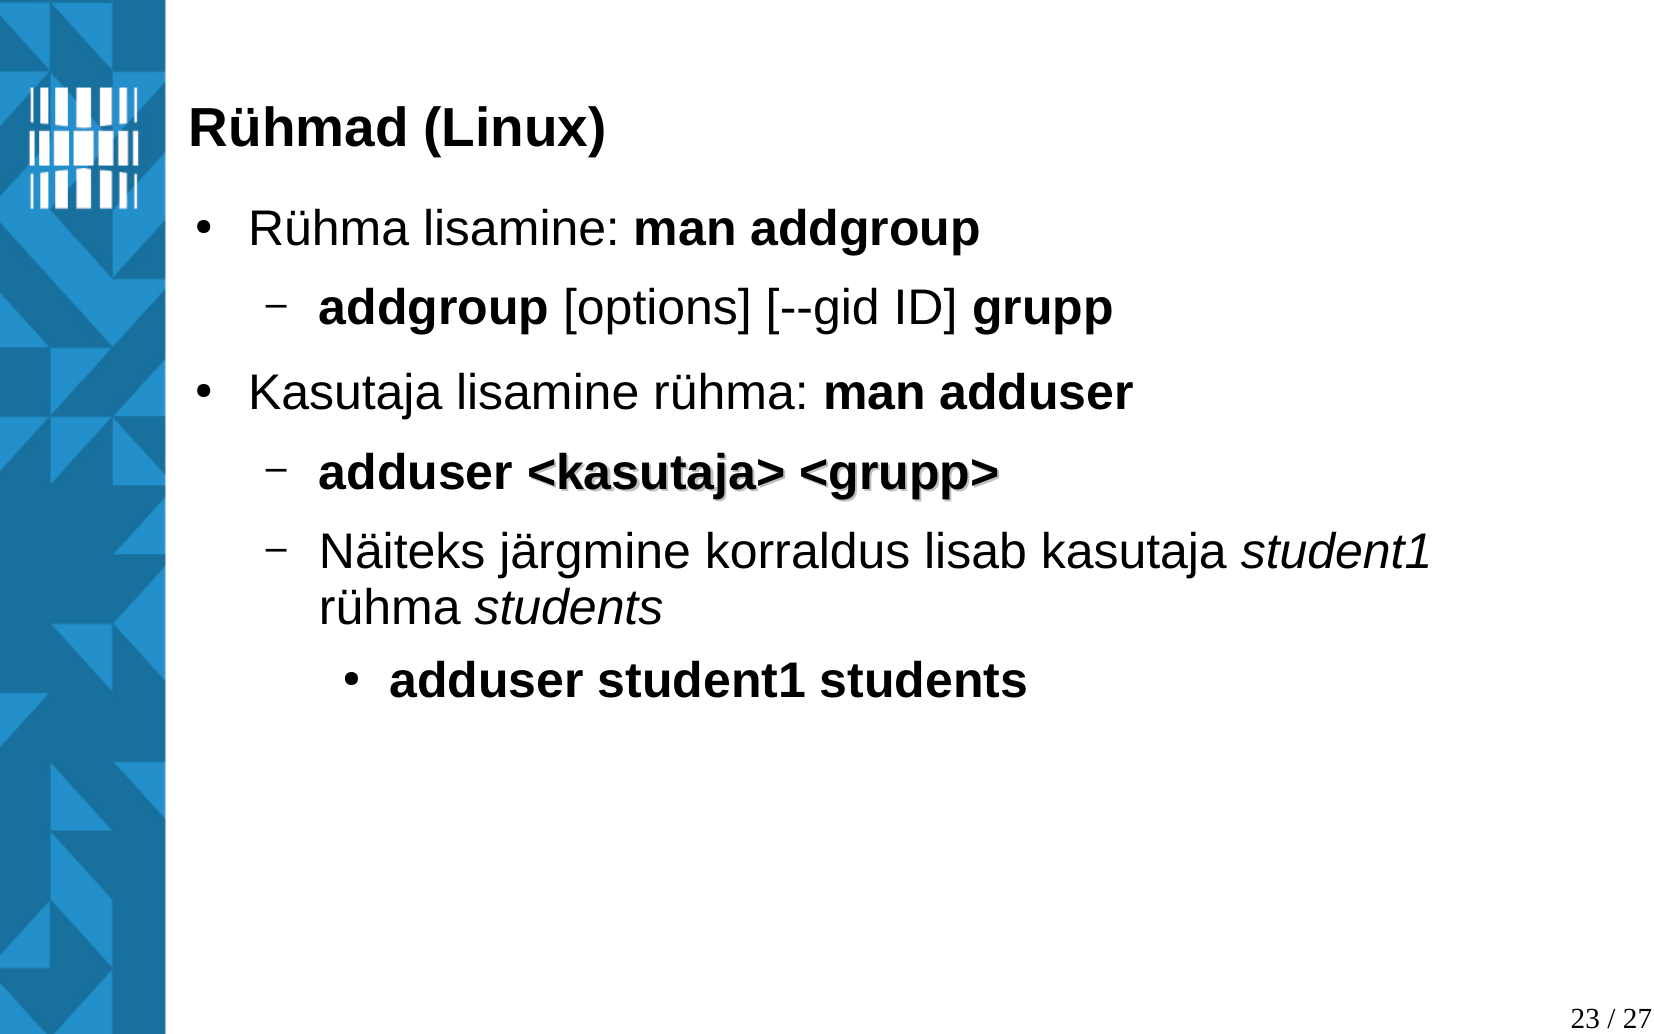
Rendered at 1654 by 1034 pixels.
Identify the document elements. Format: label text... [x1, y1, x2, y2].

list Rühma lisamine: man addgroup addgroup [options] [--gid ID] grupp Kasutaja lisamine rühma: man adduser adduser <kasutaja> <grupp> Näiteks järgmine korraldus lisab kasutaja student1 rühma students adduser student1 students [177, 199, 1565, 827]
title Rühmad (Linux) [188, 41, 1506, 199]
